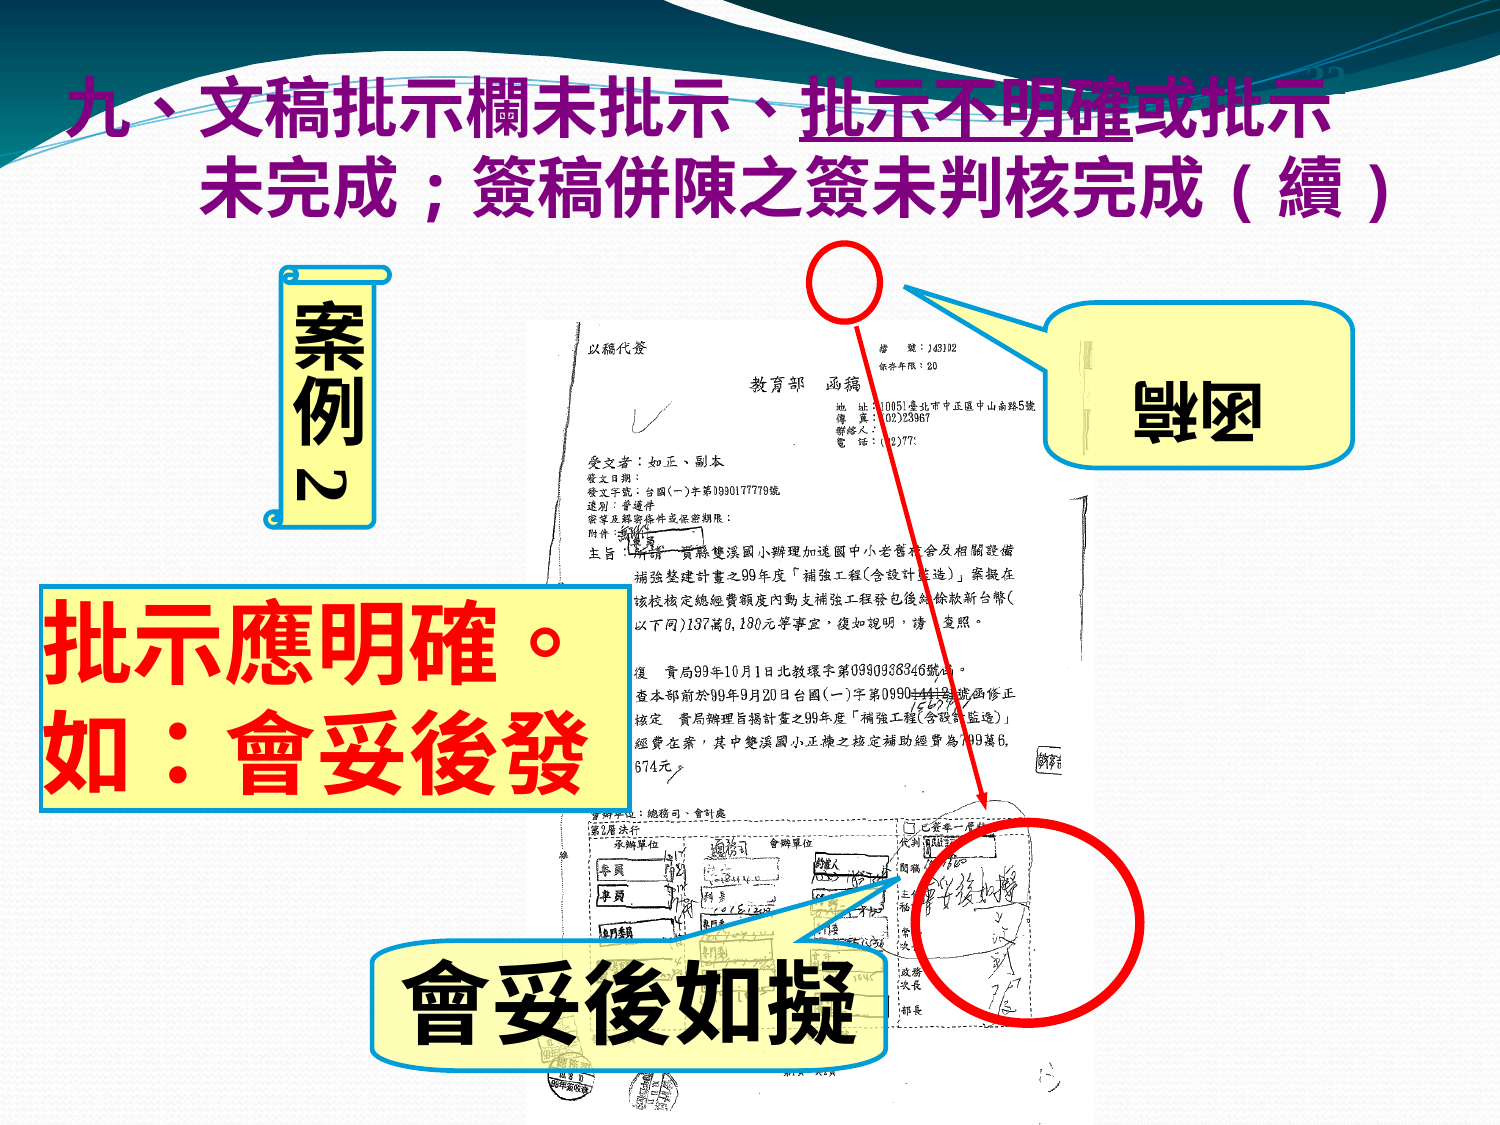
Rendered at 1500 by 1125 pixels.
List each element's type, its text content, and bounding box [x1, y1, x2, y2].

text_box 案例2 [265, 267, 390, 528]
text_box 會妥後如擬 [372, 877, 901, 1071]
chart [1020, 321, 1047, 329]
text_box 九、文稿批示欄未批示、批示不明確或批示 未完成;簽稿併陳之簽未判核完成(續) [65, 55, 1415, 226]
text_box 函稿 [904, 286, 1353, 468]
text_box 批示應明確。如：會妥後發 [41, 586, 630, 811]
text_box [1305, 42, 1431, 103]
chart [525, 321, 1094, 1125]
text_box [915, 822, 1140, 1024]
